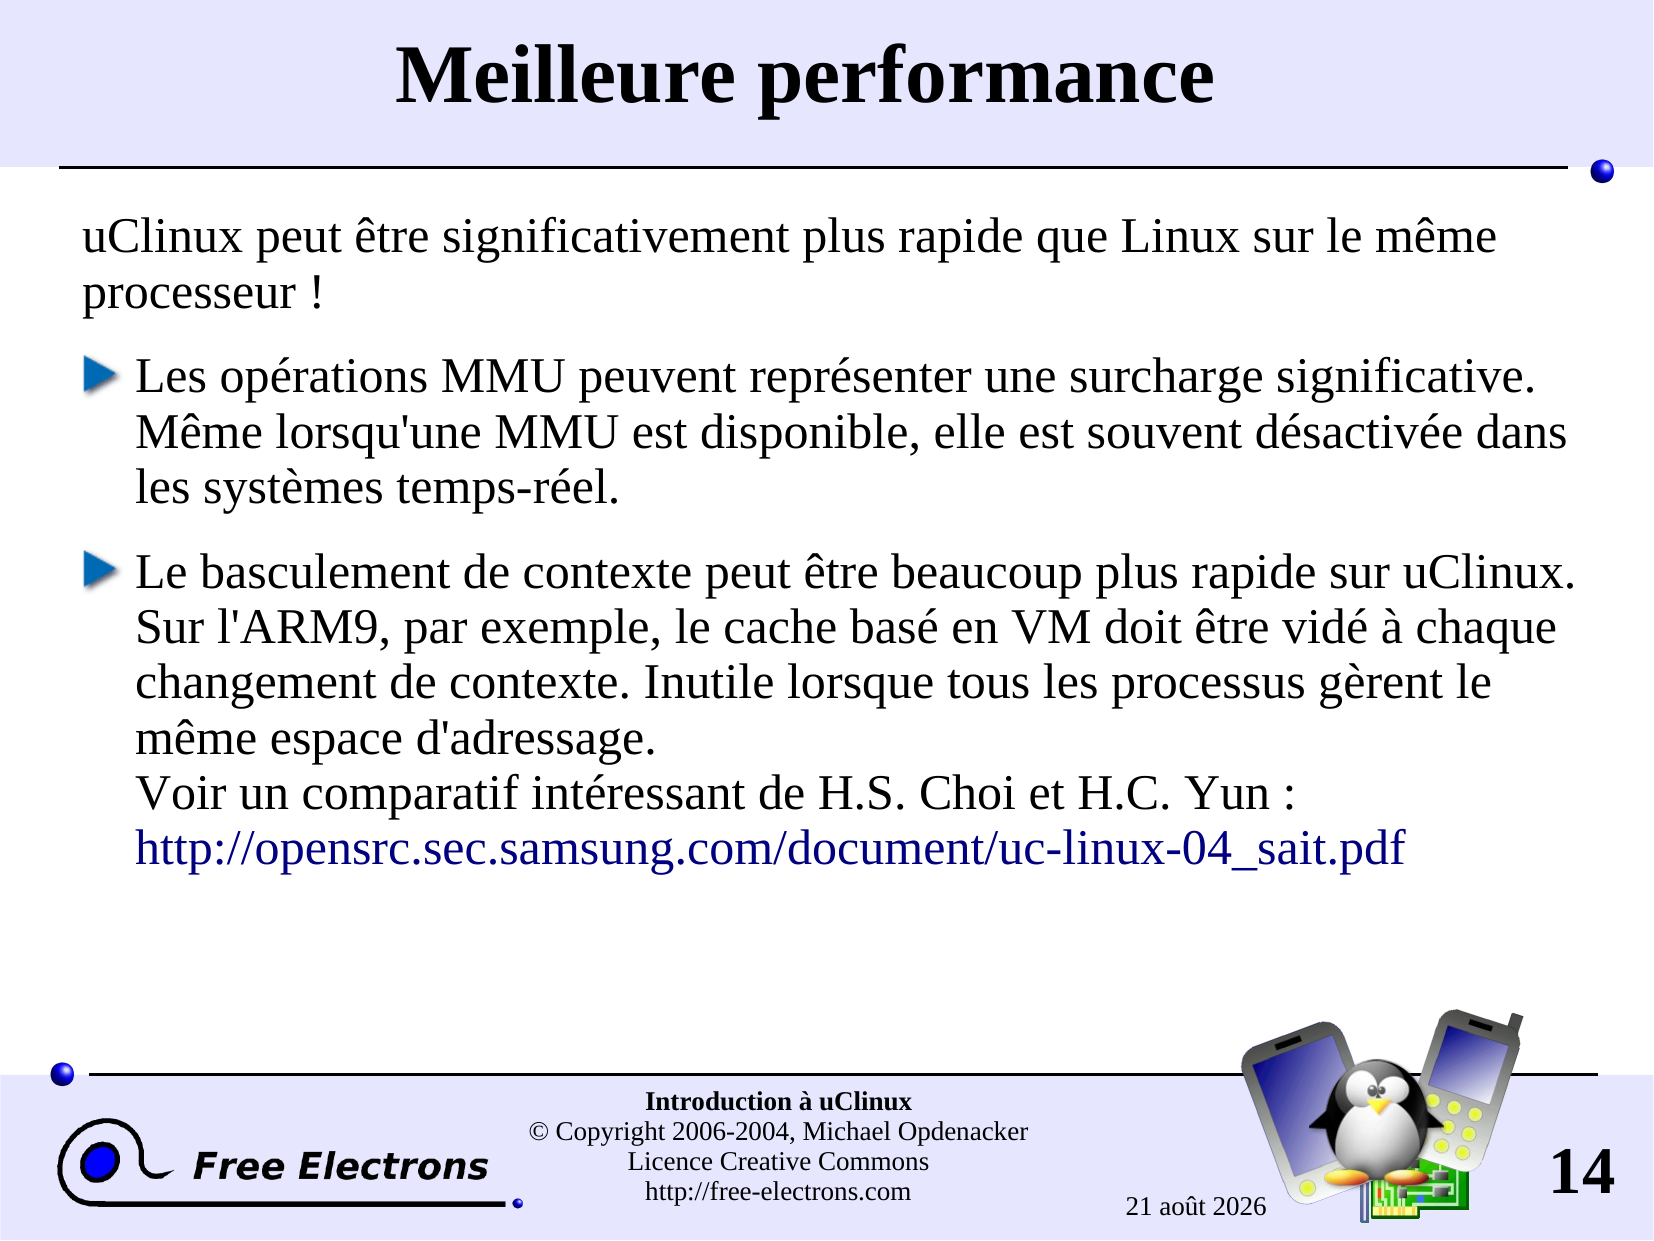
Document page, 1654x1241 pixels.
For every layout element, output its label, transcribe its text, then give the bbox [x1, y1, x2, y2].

list uClinux peut être significativement plus rapide que Linux sur le même processeur ! Les opérations MMU peuvent représenter une surcharge significative. Même lorsqu'une MMU est disponible, elle est souvent désactivée dans les systèmes temps-réel. Le basculement de contexte peut être beaucoup plus rapide sur uClinux. Sur l'ARM9, par exemple, le cache basé en VM doit être vidé à chaque changement de contexte. Inutile lorsque tous les processus gèrent le même espace d'adressage. Voir un comparatif intéressant de H.S. Choi et H.C. Yun : http://opensrc.sec.samsung.com/document/uc-linux-04_sait.pdf [64, 208, 1579, 1093]
picture [1241, 1093, 1512, 1241]
title Meilleure performance [60, 20, 1551, 130]
picture [50, 1107, 527, 1216]
